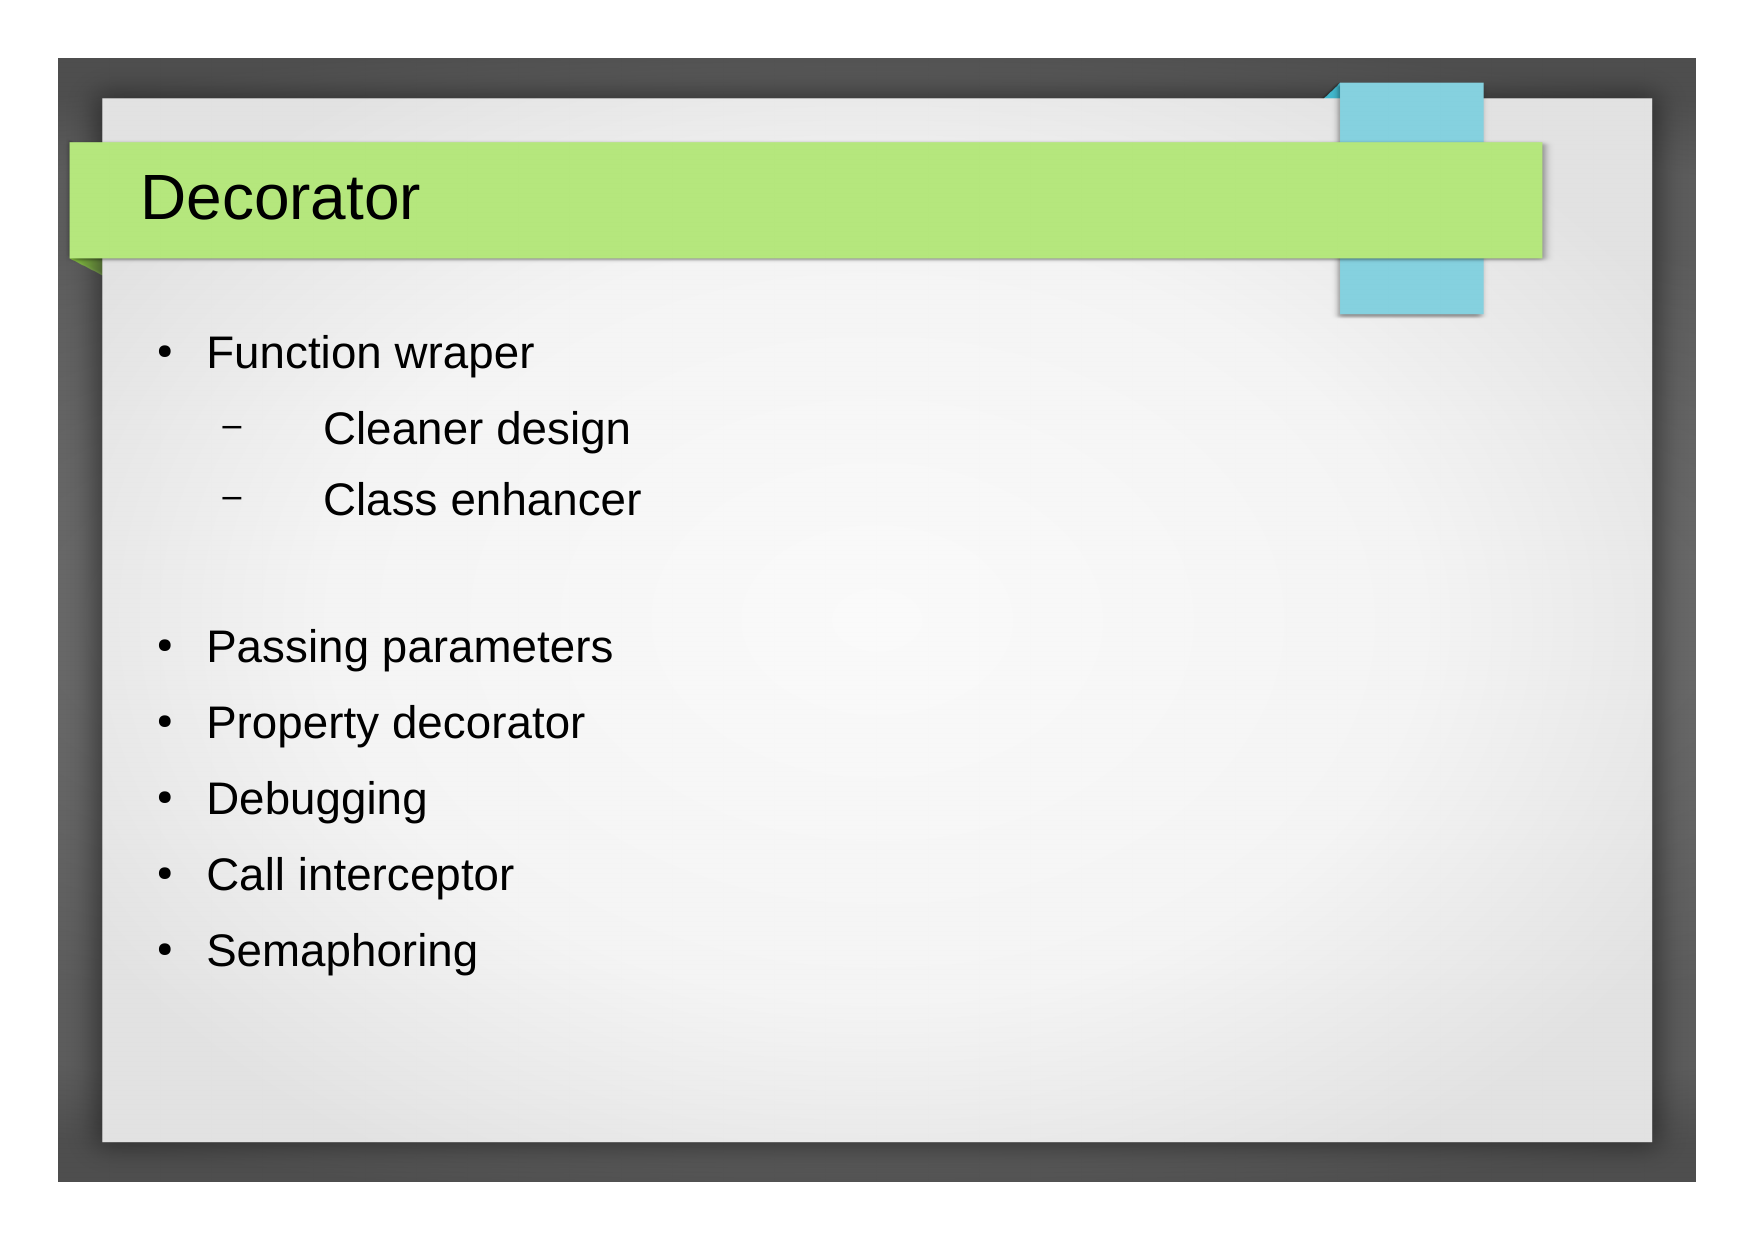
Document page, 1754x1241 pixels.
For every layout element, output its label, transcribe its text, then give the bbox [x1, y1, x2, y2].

title Decorator [140, 144, 1310, 251]
picture [58, 58, 1696, 1182]
list Function wraper Cleaner design Class enhancer Passing parameters Property decorator Debugging Call interceptor Semaphoring [140, 325, 1614, 978]
